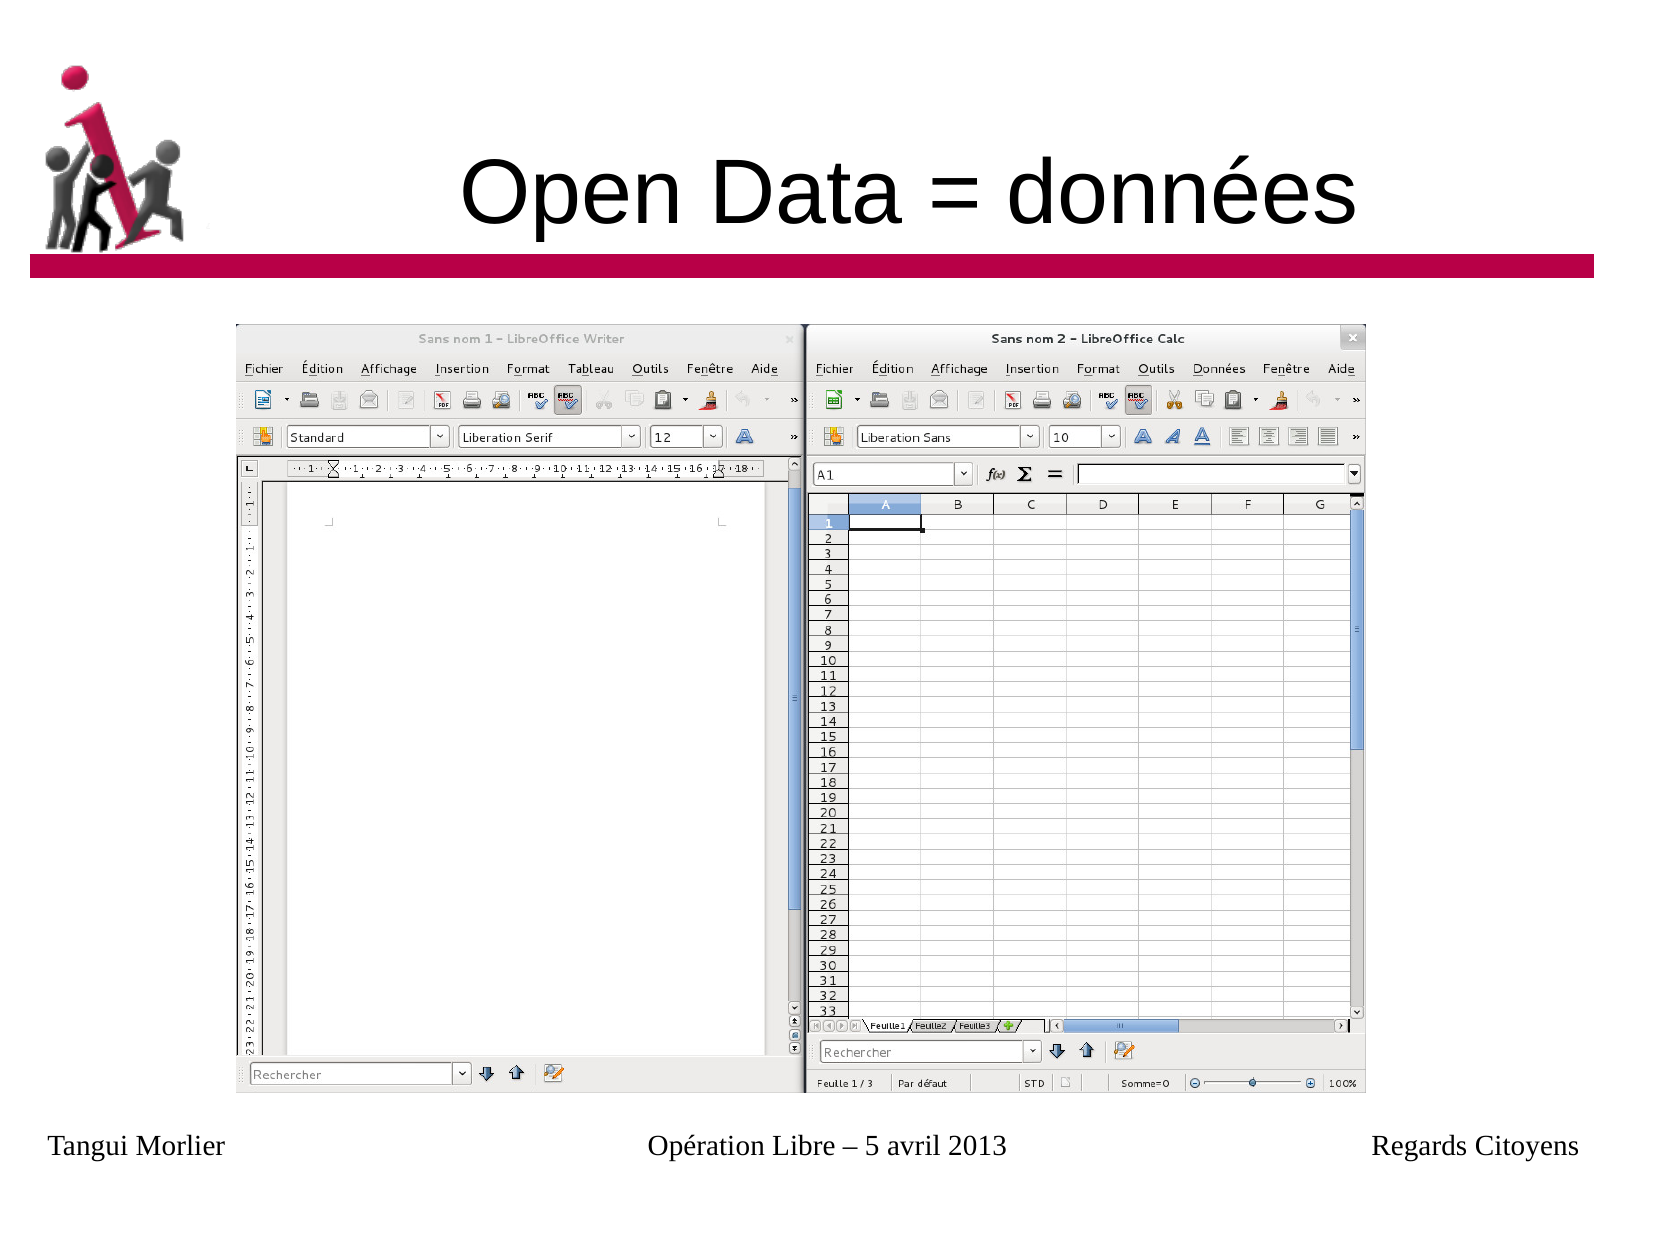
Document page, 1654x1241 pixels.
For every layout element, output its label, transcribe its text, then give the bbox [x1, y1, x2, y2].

title Open Data = données [165, 88, 1654, 296]
picture [29, 60, 210, 254]
picture [236, 324, 1366, 1093]
